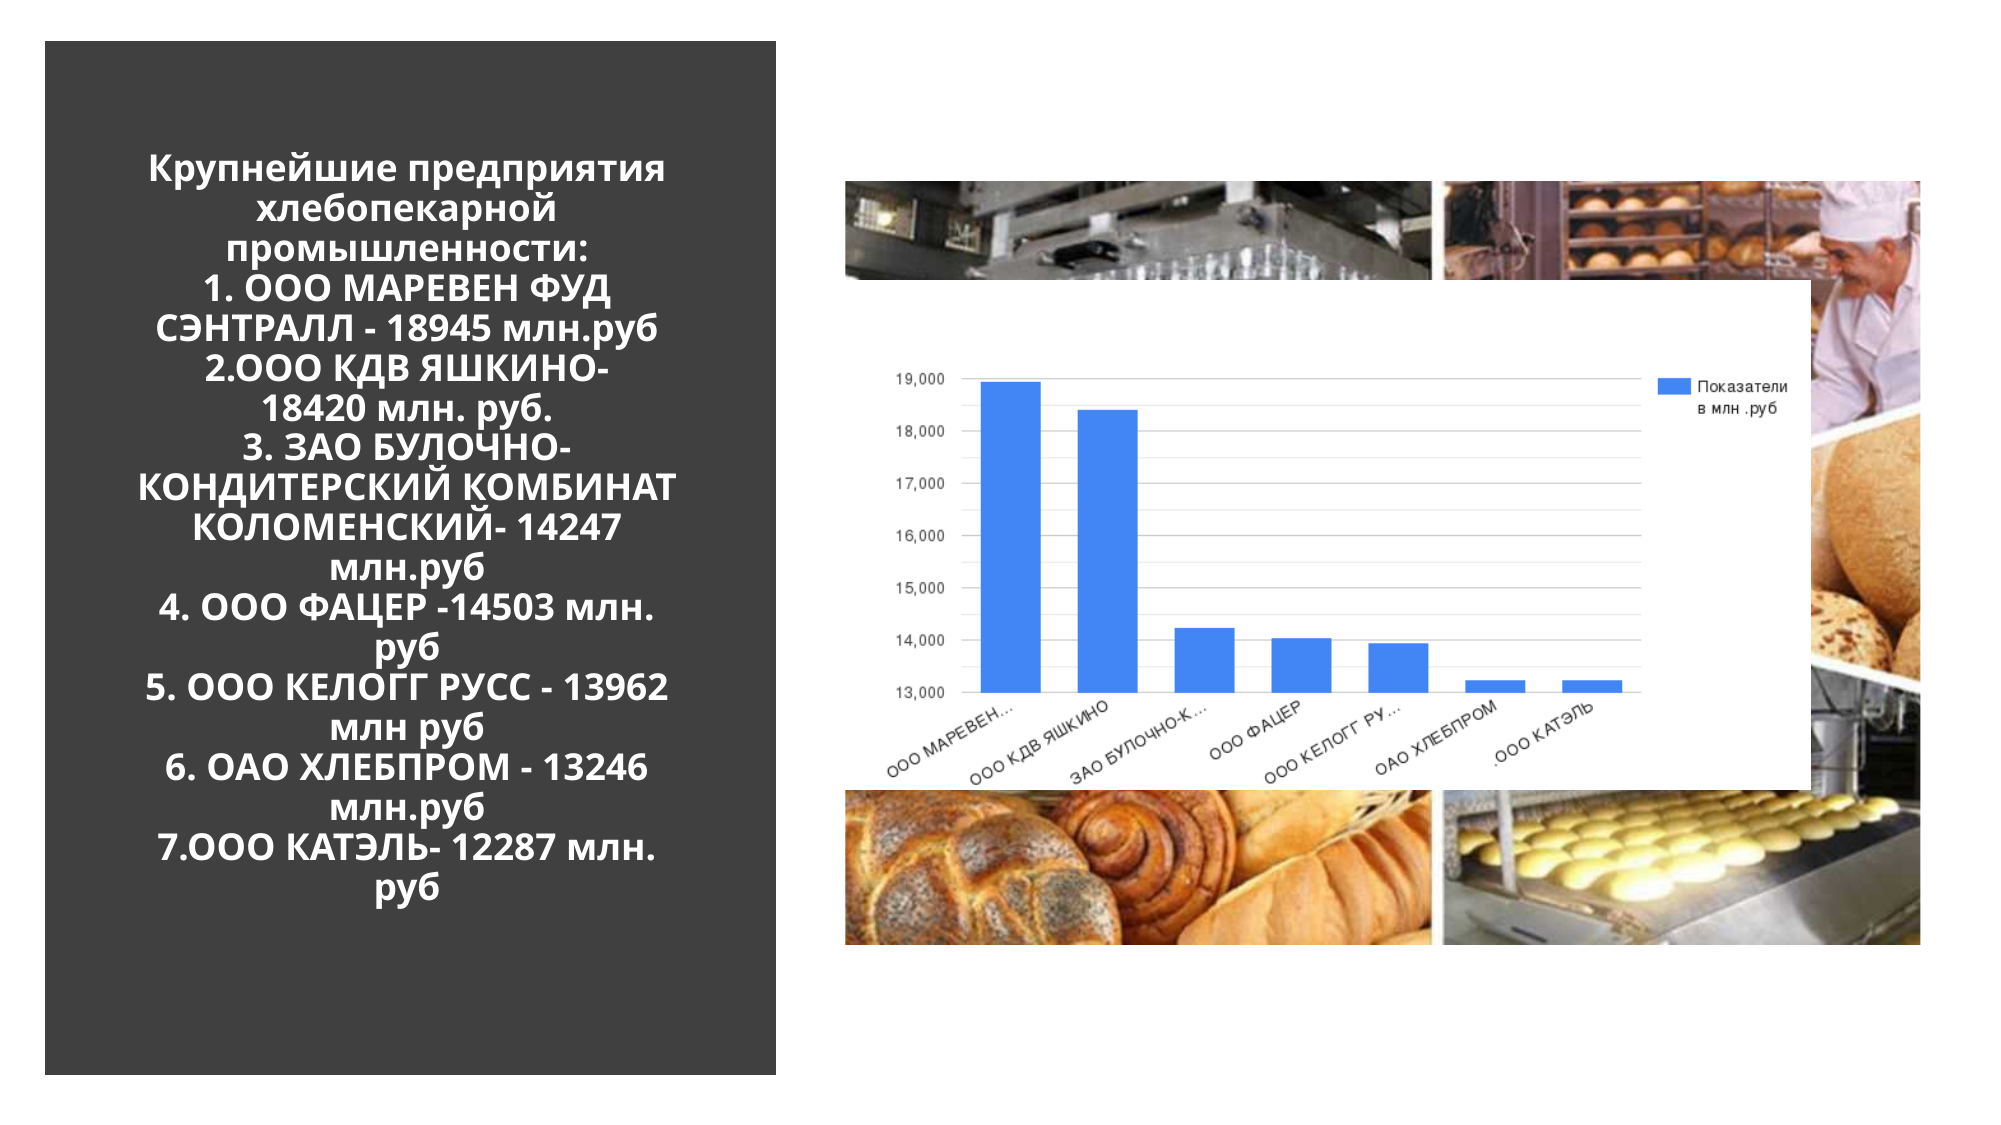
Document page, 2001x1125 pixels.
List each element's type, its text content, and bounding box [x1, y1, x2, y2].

text_box [55, 51, 766, 1065]
picture [791, 181, 1921, 945]
title Крупнейшие предприятия хлебопекарной промышленности: 1. ООО МАРЕВЕН ФУД СЭНТРАЛЛ - 18945 млн.руб 2.ООО КДВ ЯШКИНО- 18420 млн. руб. 3. ЗАО БУЛОЧНО-КОНДИТЕРСКИЙ КОМБИНАТ КОЛОМЕНСКИЙ- 14247 млн.руб 4. ООО ФАЦЕР -14503 млн. руб 5. ООО КЕЛОГГ РУСС - 13962 млн руб 6. ОАО ХЛЕБПРОМ - 13246 млн.руб 7.ООО КАТЭЛЬ- 12287 млн. руб [121, 121, 693, 936]
